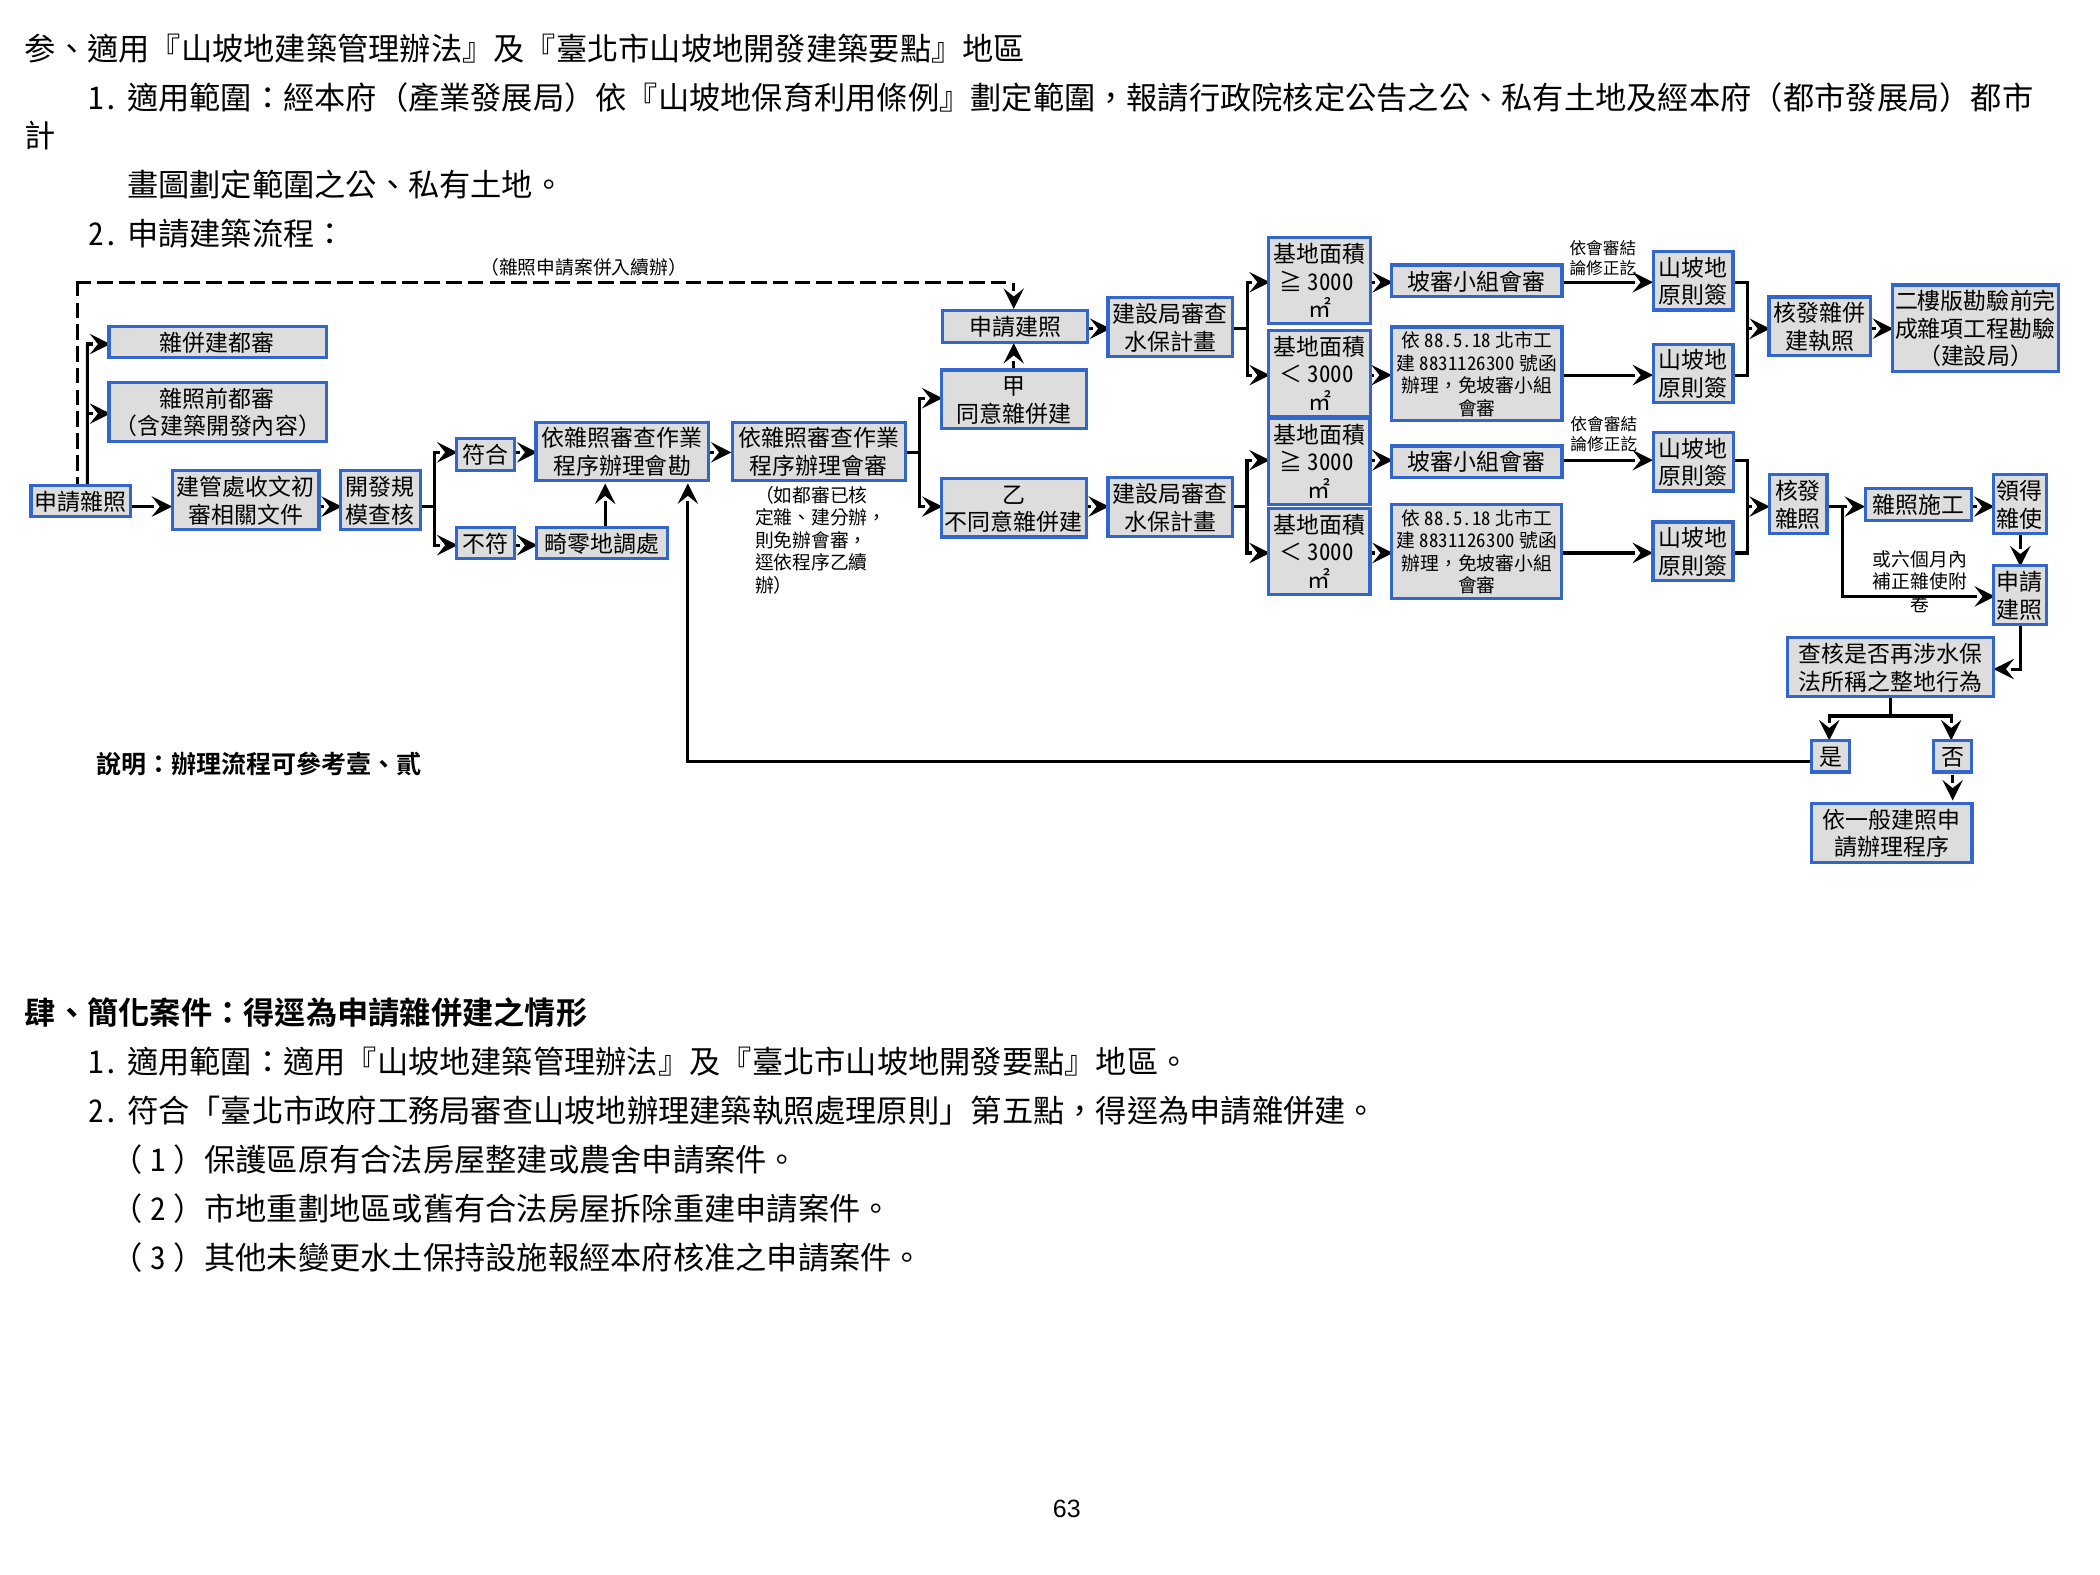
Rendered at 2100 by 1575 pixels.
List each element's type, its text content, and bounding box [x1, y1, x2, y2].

text_box 参、適用『山坡地建築管理辦法』及『臺北市山坡地開發建築要點』地區 1.適用範圍：經本府（產業發展局）依『山坡地保育利用條例』劃定範圍，報請行政院核定公告之公、私有土地及經本府（都市發展局）都市計 畫圖劃定範圍之公、私有土地。 2.申請建築流程： [15, 24, 2070, 257]
text_box 依會審結論修正訖 [1570, 413, 1639, 454]
text_box 山坡地原則簽 [1653, 251, 1734, 311]
text_box 甲 同意雜併建 [941, 369, 1087, 429]
text_box 肆、簡化案件：得逕為申請雜併建之情形 1.適用範圍：適用『山坡地建築管理辦法』及『臺北市山坡地開發要點』地區。 2.符合「臺北市政府工務局審查山坡地辦理建築執照處理原則」第五點，得逕為申請雜併建。 （1）保護區原有合法房屋整建或農舍申請案件。 （2）市地重劃地區或舊有合法房屋拆除重建申請案件。 （3）其他未變更水土保持設施報經本府核准之申請案件。 [15, 988, 2065, 1281]
text_box 雜照前都審 （含建築開發內容） [109, 382, 327, 442]
text_box 雜併建都審 [109, 326, 327, 358]
text_box 依雜照審查作業程序辦理會審 [732, 422, 906, 481]
text_box 依88.5.18北市工建8831126300號函辦理，免坡審小組會審 [1391, 326, 1563, 421]
text_box 建設局審查水保計畫 [1108, 297, 1233, 357]
text_box 基地面積≧3000㎡ [1268, 418, 1370, 505]
text_box 申請建照 [942, 310, 1088, 343]
text_box 依88.5.18北市工建8831126300號函辦理，免坡審小組會審 [1391, 504, 1562, 599]
text_box 坡審小組會審 [1391, 265, 1563, 297]
text_box 開發規模查核 [340, 470, 421, 530]
text_box 核發雜照 [1769, 474, 1827, 534]
text_box 建管處收文初審相關文件 [172, 470, 320, 530]
text_box （如都審已核定雜、建分辦，則免辦會審，逕依程序乙續辦） [755, 483, 885, 597]
text_box 基地面積≧3000㎡ [1268, 237, 1371, 324]
text_box 乙 不同意雜併建 [941, 478, 1087, 538]
text_box 雜照施工 [1865, 488, 1972, 521]
text_box 基地面積＜3000㎡ [1268, 330, 1371, 417]
text_box 否 [1933, 740, 1972, 772]
text_box 申請雜照 [30, 485, 131, 517]
text_box 符合 [456, 438, 515, 471]
text_box 領得雜使 [1993, 474, 2047, 534]
text_box 依會審結論修正訖 [1569, 237, 1638, 278]
text_box 依雜照審查作業程序辦理會勘 [536, 422, 709, 481]
text_box （雜照申請案併入續辦） [480, 255, 726, 279]
text_box 山坡地原則簽 [1653, 344, 1734, 403]
text_box 建設局審查水保計畫 [1107, 477, 1233, 537]
text_box 畸零地調處 [536, 527, 668, 559]
text_box 63 [1038, 1484, 1121, 1530]
text_box 坡審小組會審 [1391, 446, 1562, 478]
text_box 山坡地原則簽 [1653, 432, 1734, 491]
text_box 或六個月內補正雜使附卷 [1865, 547, 1975, 615]
text_box 查核是否再涉水保法所稱之整地行為 [1787, 637, 1994, 697]
text_box 基地面積＜3000㎡ [1268, 508, 1370, 595]
text_box 不符 [456, 527, 515, 559]
text_box 依一般建照申請辦理程序 [1811, 803, 1973, 863]
text_box 說明：辦理流程可參考壹、貳 [81, 740, 566, 786]
text_box 申請建照 [1993, 565, 2047, 625]
text_box 二樓版勘驗前完成雜項工程勘驗（建設局） [1892, 284, 2059, 372]
text_box 山坡地原則簽 [1653, 522, 1733, 581]
text_box 是 [1811, 740, 1850, 772]
text_box 核發雜併建執照 [1768, 297, 1871, 356]
